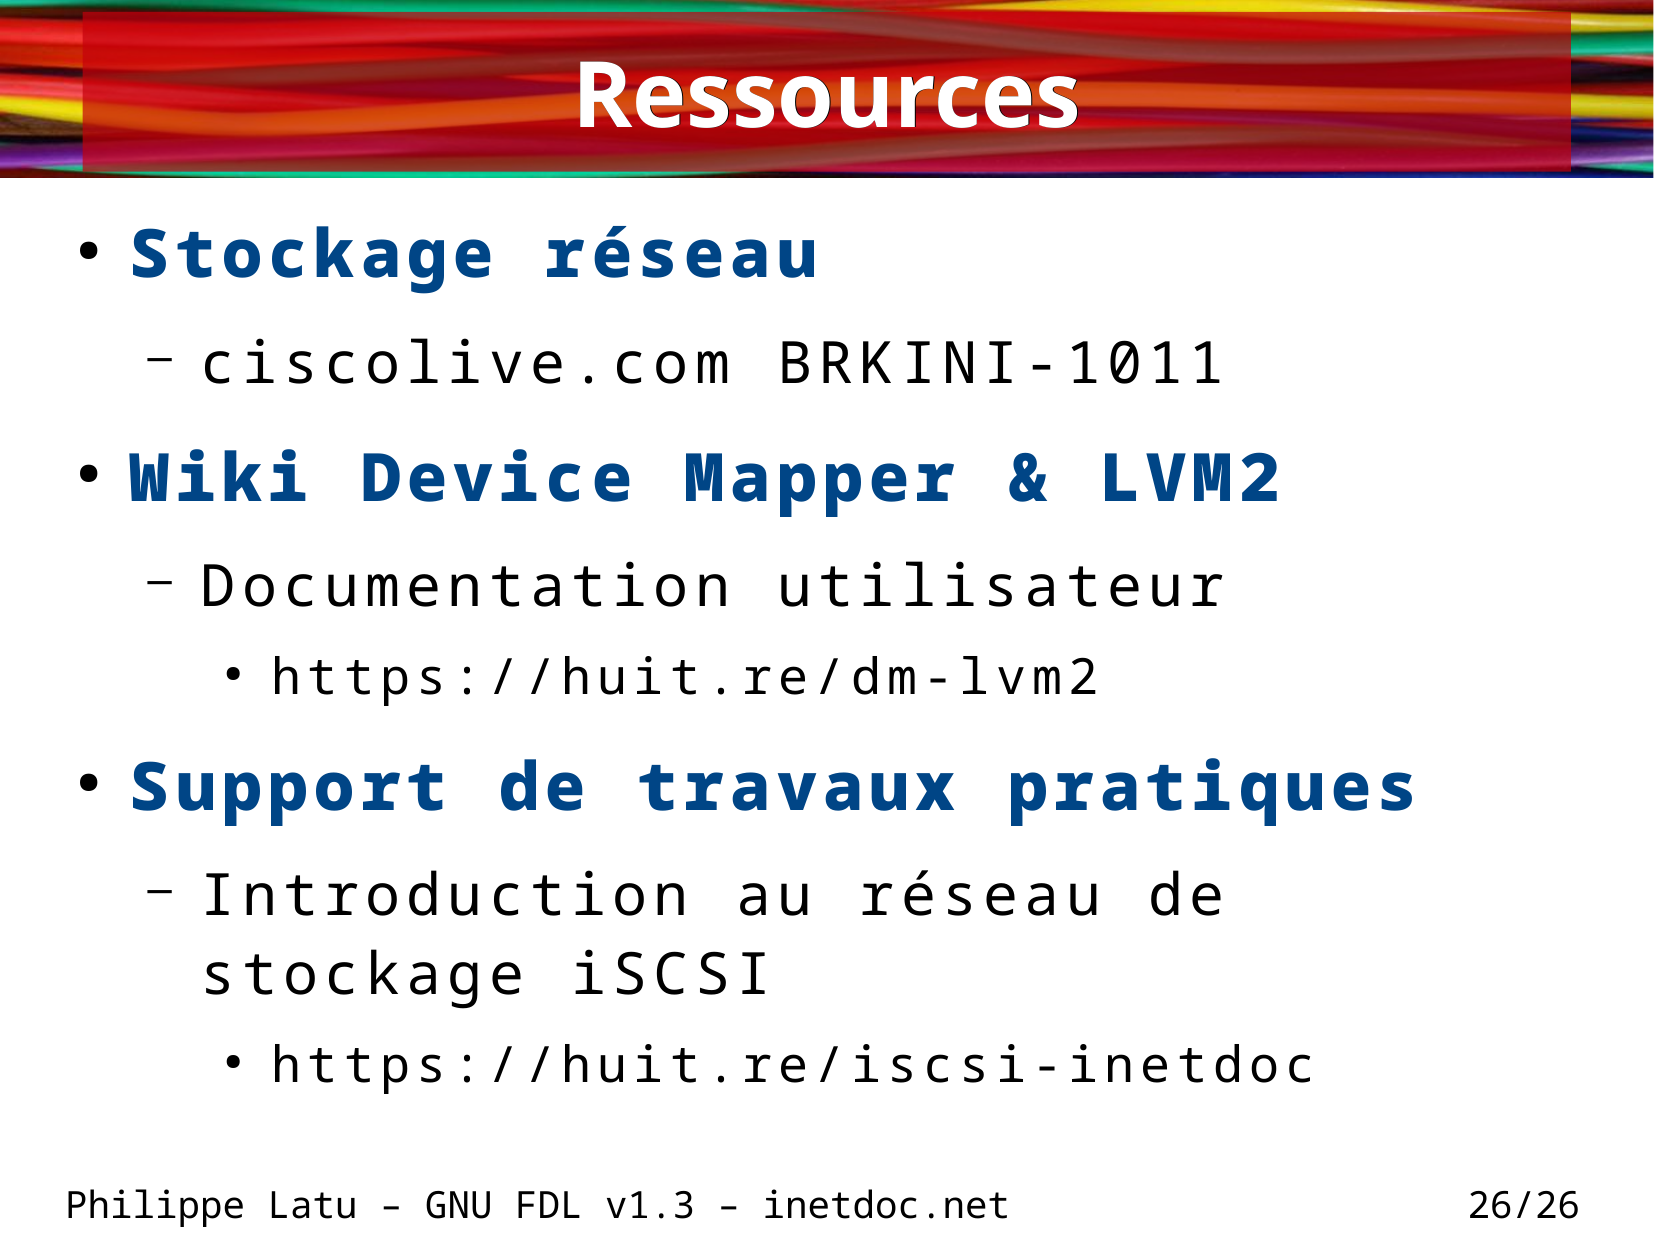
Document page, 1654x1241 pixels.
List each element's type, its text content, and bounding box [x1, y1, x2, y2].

text_box Philippe Latu – GNU FDL v1.3 – inetdoc.net <numéro>/26 [59, 1133, 1595, 1237]
list Stockage réseau ciscolive.com BRKINI-1011 Wiki Device Mapper & LVM2 Documentation utilisateur https://huit.re/dm-lvm2 Support de travaux pratiques Introduction au réseau de stockage iSCSI https://huit.re/iscsi-inetdoc [59, 206, 1548, 1099]
picture [0, 0, 1654, 178]
title Ressources [82, 11, 1571, 172]
